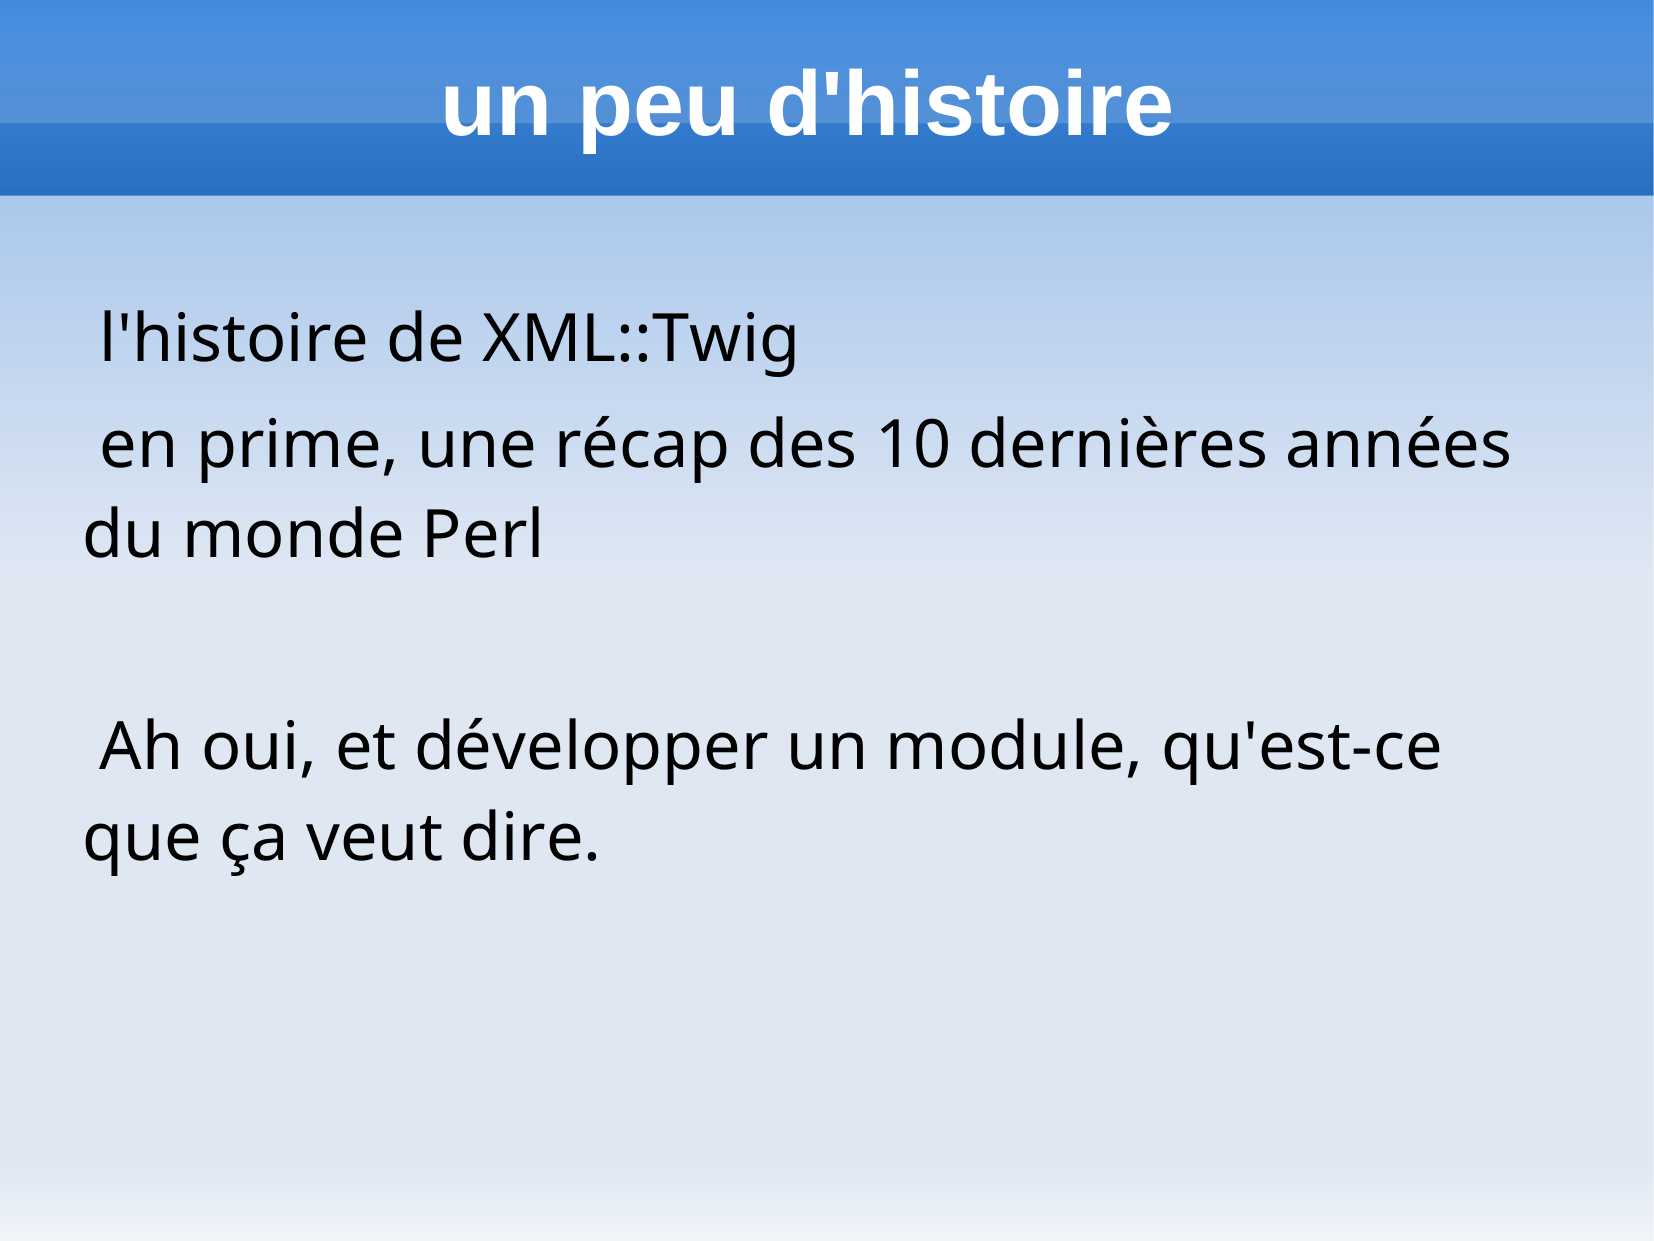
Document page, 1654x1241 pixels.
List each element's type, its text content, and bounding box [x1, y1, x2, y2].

picture [0, 0, 1654, 1241]
title un peu d'histoire [76, 7, 1565, 200]
list l'histoire de XML::Twig en prime, une récap des 10 dernières années du monde Perl Ah oui, et développer un module, qu'est-ce que ça veut dire. [82, 290, 1571, 1094]
